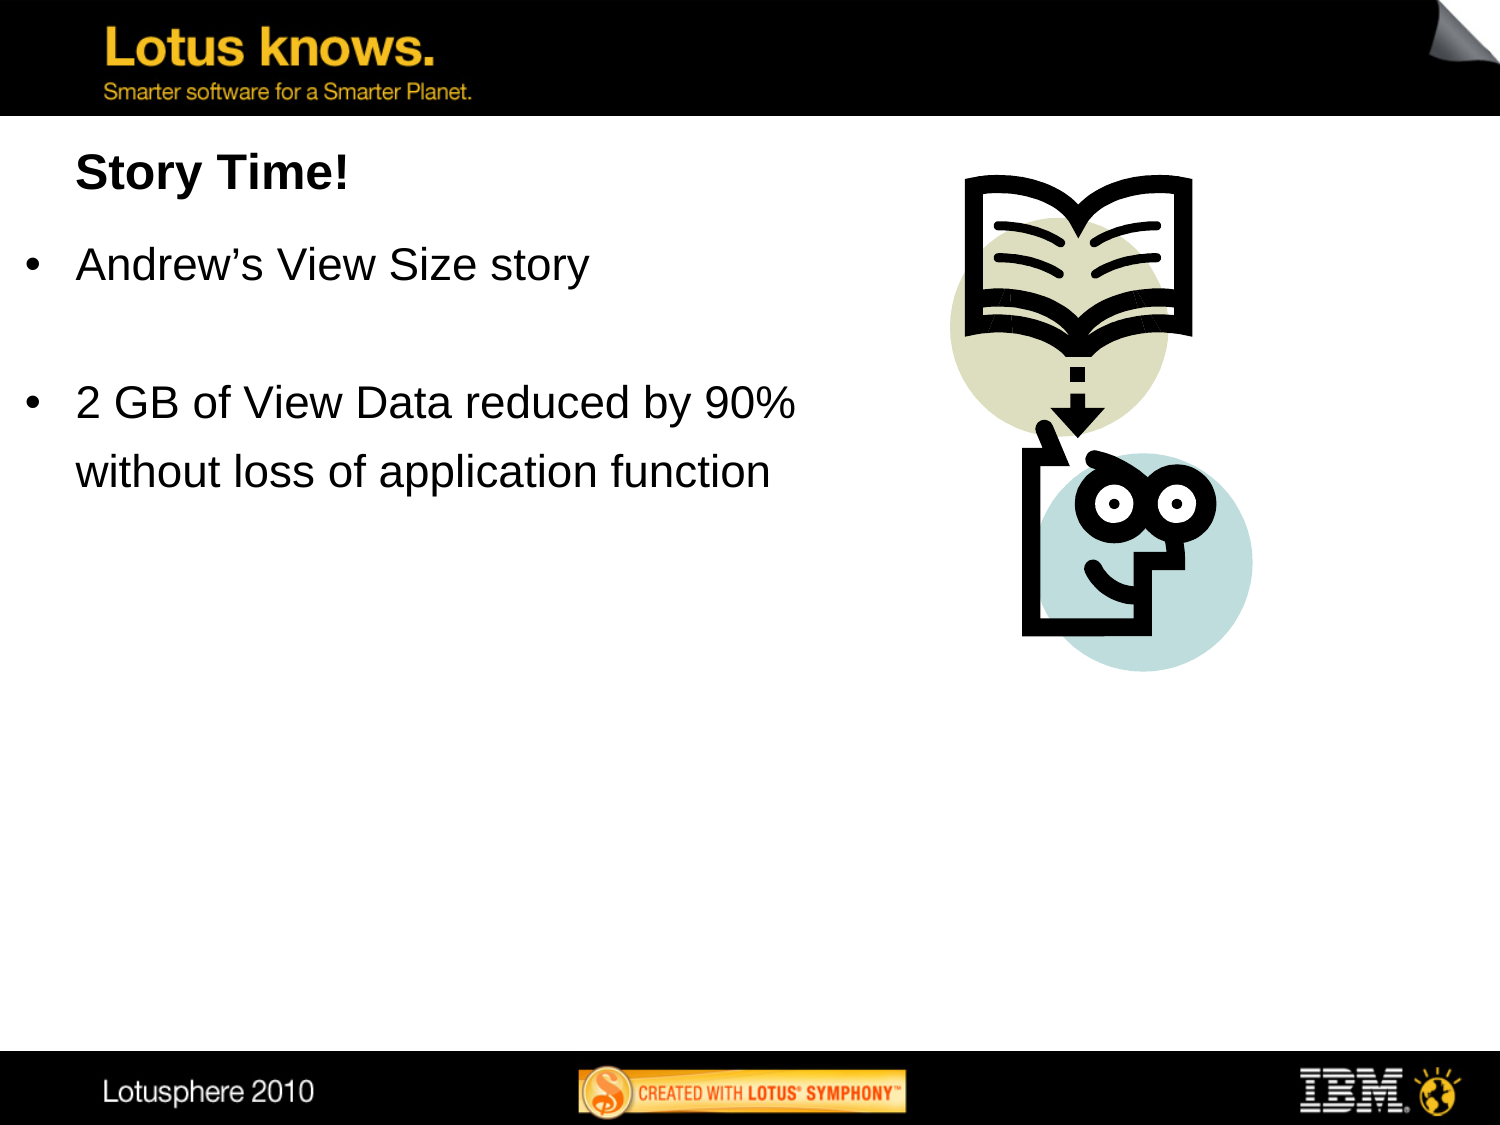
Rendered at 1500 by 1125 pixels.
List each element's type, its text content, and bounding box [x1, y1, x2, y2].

list Andrew’s View Size story 2 GB of View Data reduced by 90% without loss of application function [24, 237, 1476, 1026]
title Story Time! [74, 137, 1475, 200]
picture [950, 174, 1253, 672]
picture [0, 1053, 1500, 1125]
picture [0, 0, 1500, 114]
